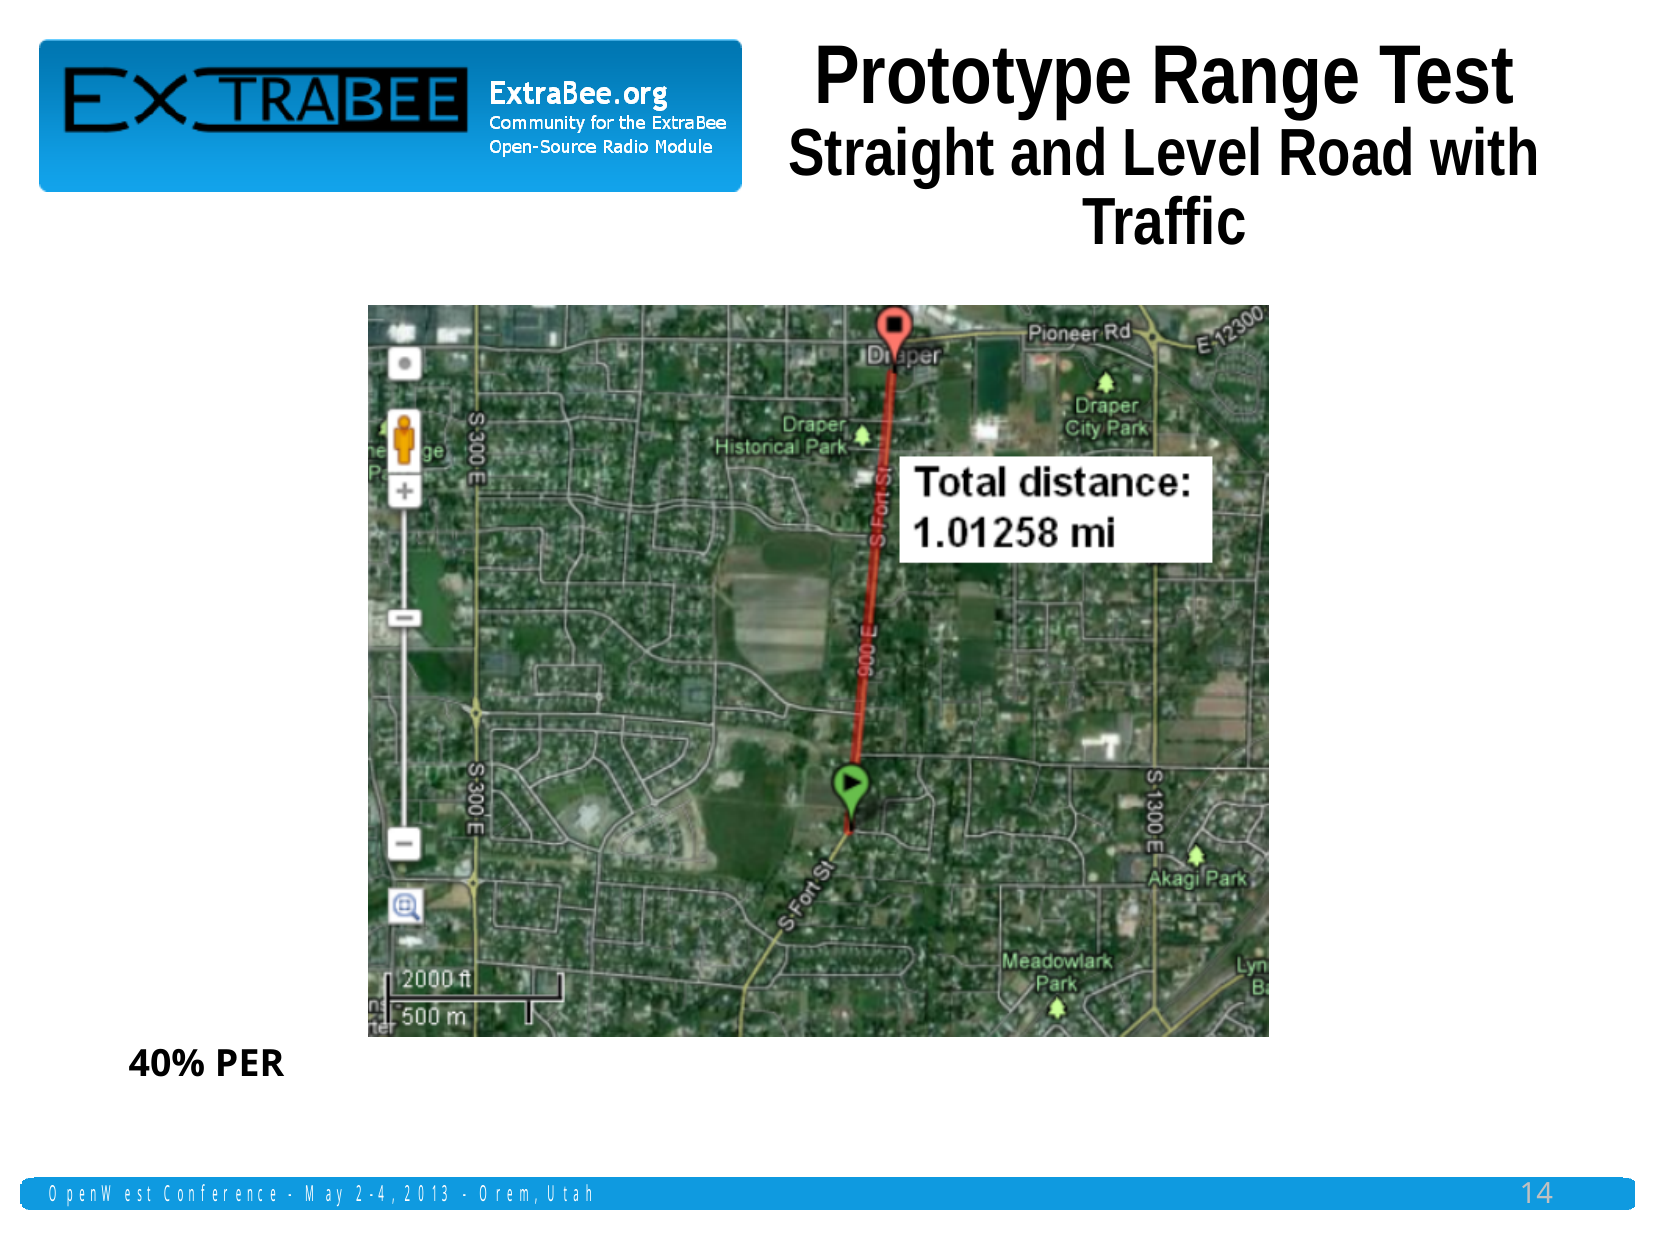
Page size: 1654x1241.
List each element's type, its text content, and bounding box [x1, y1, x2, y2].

picture [10, 1173, 1648, 1215]
picture [368, 305, 1269, 1037]
title Prototype Range Test Straight and Level Road with Traffic [754, 30, 1576, 263]
picture [35, 31, 748, 199]
title 40% PER [37, 1030, 376, 1095]
